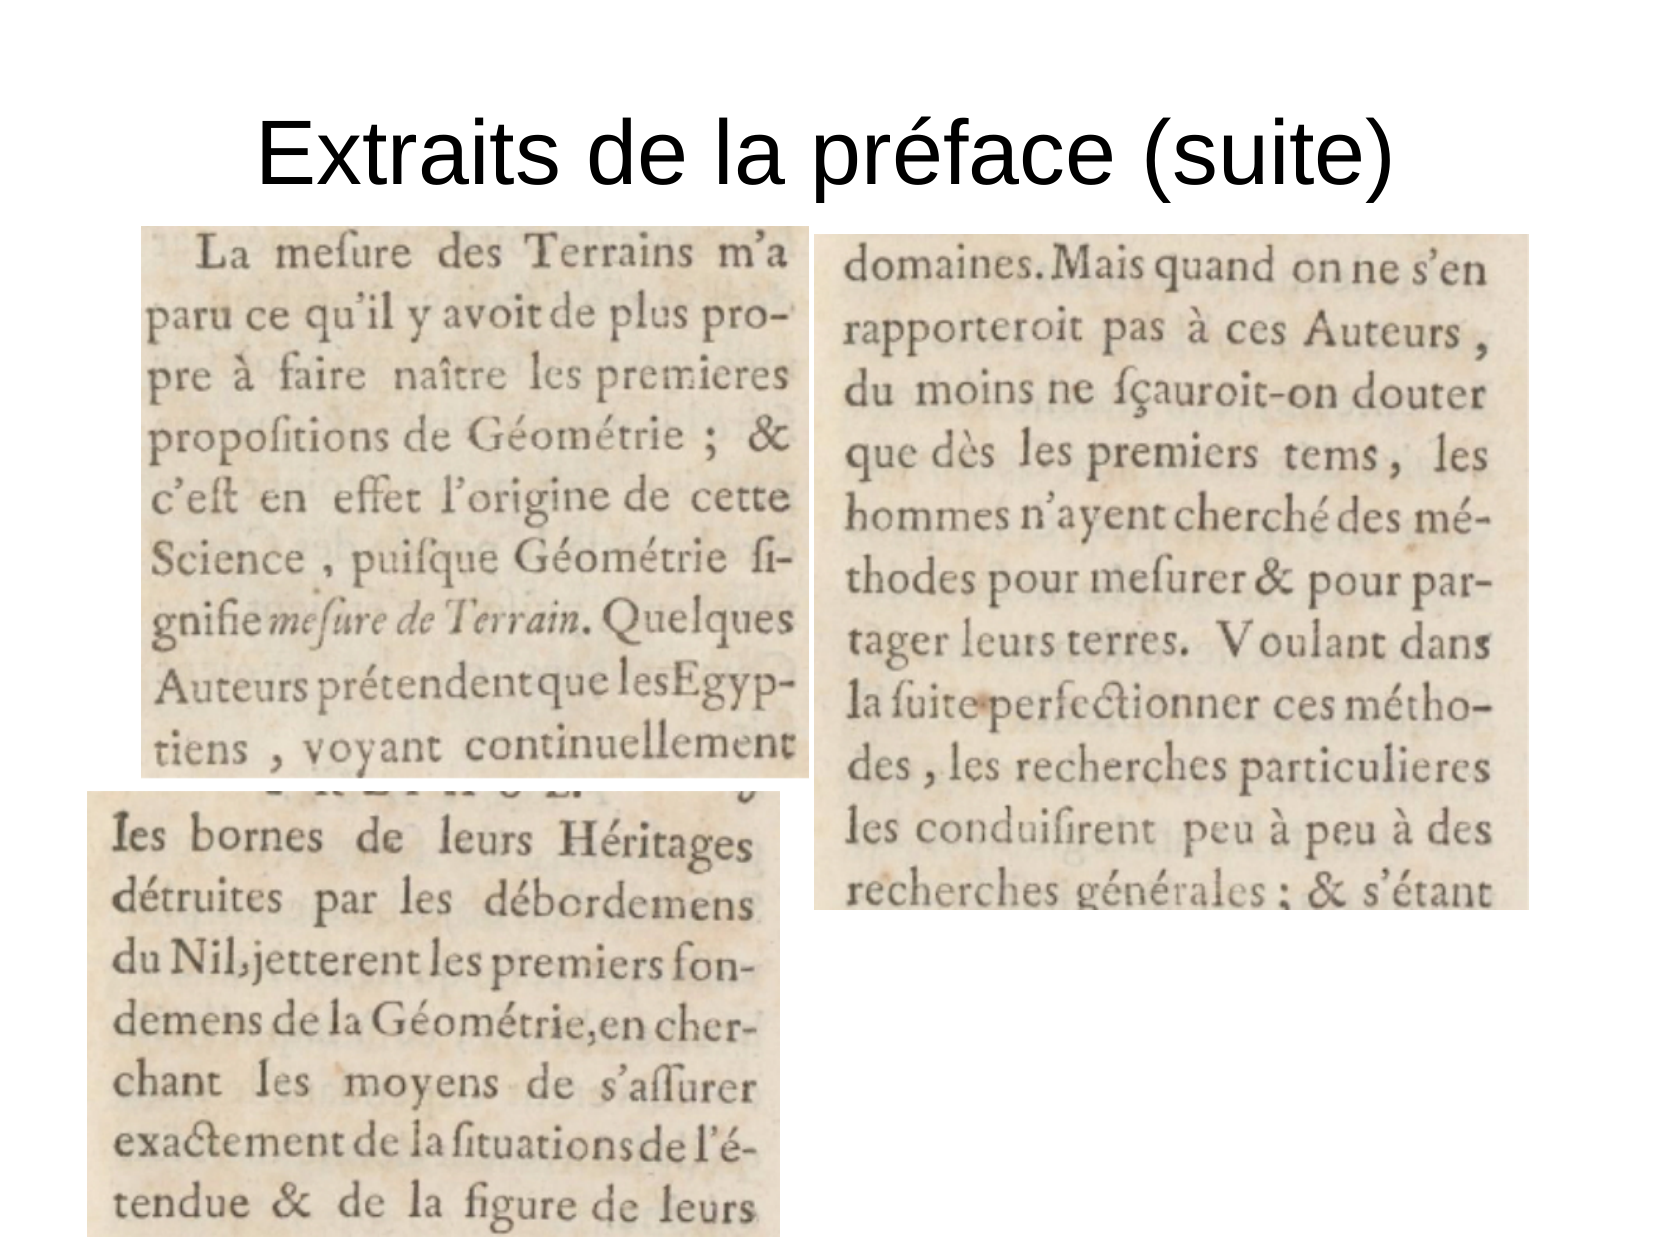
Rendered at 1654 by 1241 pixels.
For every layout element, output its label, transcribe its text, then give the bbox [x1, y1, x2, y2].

title Extraits de la préface (suite) [82, 49, 1571, 257]
picture [87, 791, 780, 1237]
picture [814, 234, 1529, 910]
picture [141, 226, 809, 780]
